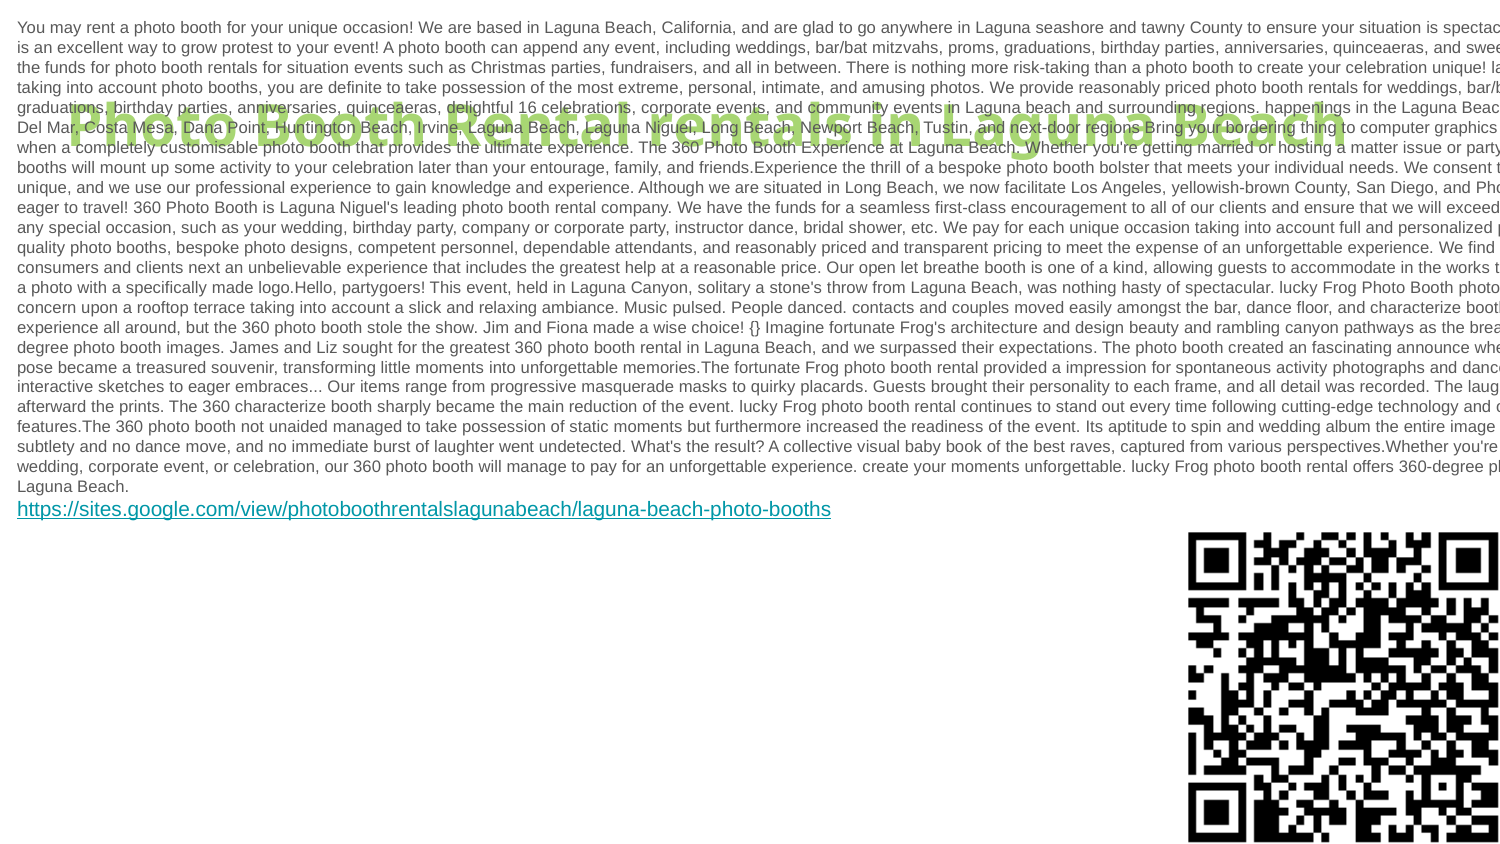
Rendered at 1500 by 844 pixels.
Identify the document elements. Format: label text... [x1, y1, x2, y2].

picture [1187, 531, 1500, 844]
text_box You may rent a photo booth for your unique occasion! We are based in Laguna Beach, California, and are glad to go anywhere in Laguna seashore and tawny County to ensure your situation is spectacular. A photo booth is an excellent way to grow protest to your event! A photo booth can append any event, including weddings, bar/bat mitzvahs, proms, graduations, birthday parties, anniversaries, quinceaeras, and sweet 16. We also have the funds for photo booth rentals for situation events such as Christmas parties, fundraisers, and all in between. There is nothing more risk-taking than a photo booth to create your celebration unique! later our experience taking into account photo booths, you are definite to take possession of the most extreme, personal, intimate, and amusing photos. We provide reasonably priced photo booth rentals for weddings, bar/bat mitzvahs, proms, graduations, birthday parties, anniversaries, quinceaeras, delightful 16 celebrations, corporate events, and community events in Laguna beach and surrounding regions. happenings in the Laguna Beach, Anaheim, Corona Del Mar, Costa Mesa, Dana Point, Huntington Beach, Irvine, Laguna Beach, Laguna Niguel, Long Beach, Newport Beach, Tustin, and next-door regions Bring your bordering thing to computer graphics in Laguna beach when a completely customisable photo booth that provides the ultimate experience. The 360 Photo Booth Experience at Laguna Beach. Whether you're getting married or hosting a matter issue or party, our personalized booths will mount up some activity to your celebration later than your entourage, family, and friends.Experience the thrill of a bespoke photo booth bolster that meets your individual needs. We consent that every thing is unique, and we use our professional experience to gain knowledge and experience. Although we are situated in Long Beach, we now facilitate Los Angeles, yellowish-brown County, San Diego, and Phoenix, and we are eager to travel! 360 Photo Booth is Laguna Niguel's leading photo booth rental company. We have the funds for a seamless first-class encouragement to all of our clients and ensure that we will exceed all expectations for any special occasion, such as your wedding, birthday party, company or corporate party, instructor dance, bridal shower, etc. We pay for each unique occasion taking into account full and personalized packages, high-quality photo booths, bespoke photo designs, competent personnel, dependable attendants, and reasonably priced and transparent pricing to meet the expense of an unforgettable experience. We find the money for all consumers and clients next an unbelievable experience that includes the greatest help at a reasonable price. Our open let breathe booth is one of a kind, allowing guests to accommodate in the works to ten individuals in a photo with a specifically made logo.Hello, partygoers! This event, held in Laguna Canyon, solitary a stone's throw from Laguna Beach, was nothing hasty of spectacular. lucky Frog Photo Booth photographed the concern upon a rooftop terrace taking into account a slick and relaxing ambiance. Music pulsed. People danced. contacts and couples moved easily amongst the bar, dance floor, and characterize booth. It was a thrilling experience all around, but the 360 photo booth stole the show. Jim and Fiona made a wise choice! {} Imagine fortunate Frog's architecture and design beauty and rambling canyon pathways as the breathtaking air for 360-degree photo booth images. James and Liz sought for the greatest 360 photo booth rental in Laguna Beach, and we surpassed their expectations. The photo booth created an fascinating announce where all smile and pose became a treasured souvenir, transforming little moments into unforgettable memories.The fortunate Frog photo booth rental provided a impression for spontaneous activity photographs and dance-offs... From interactive sketches to eager embraces... Our items range from progressive masquerade masks to quirky placards. Guests brought their personality to each frame, and all detail was recorded. The laughter grew in tandem afterward the prints. The 360 characterize booth sharply became the main reduction of the event. lucky Frog photo booth rental continues to stand out every time following cutting-edge technology and one-of-a-kind features.The 360 photo booth not unaided managed to take possession of static moments but furthermore increased the readiness of the event. Its aptitude to spin and wedding album the entire image insured that no subtlety and no dance move, and no immediate burst of laughter went undetected. What's the result? A collective visual baby book of the best raves, captured from various perspectives.Whether you're organizing a wedding, corporate event, or celebration, our 360 photo booth will manage to pay for an unforgettable experience. create your moments unforgettable. lucky Frog photo booth rental offers 360-degree photo booth rentals in Laguna Beach. https://sites.google.com/view/photoboothrentalslagunabeach/laguna-beach-photo-booths [2, 2, 1500, 844]
